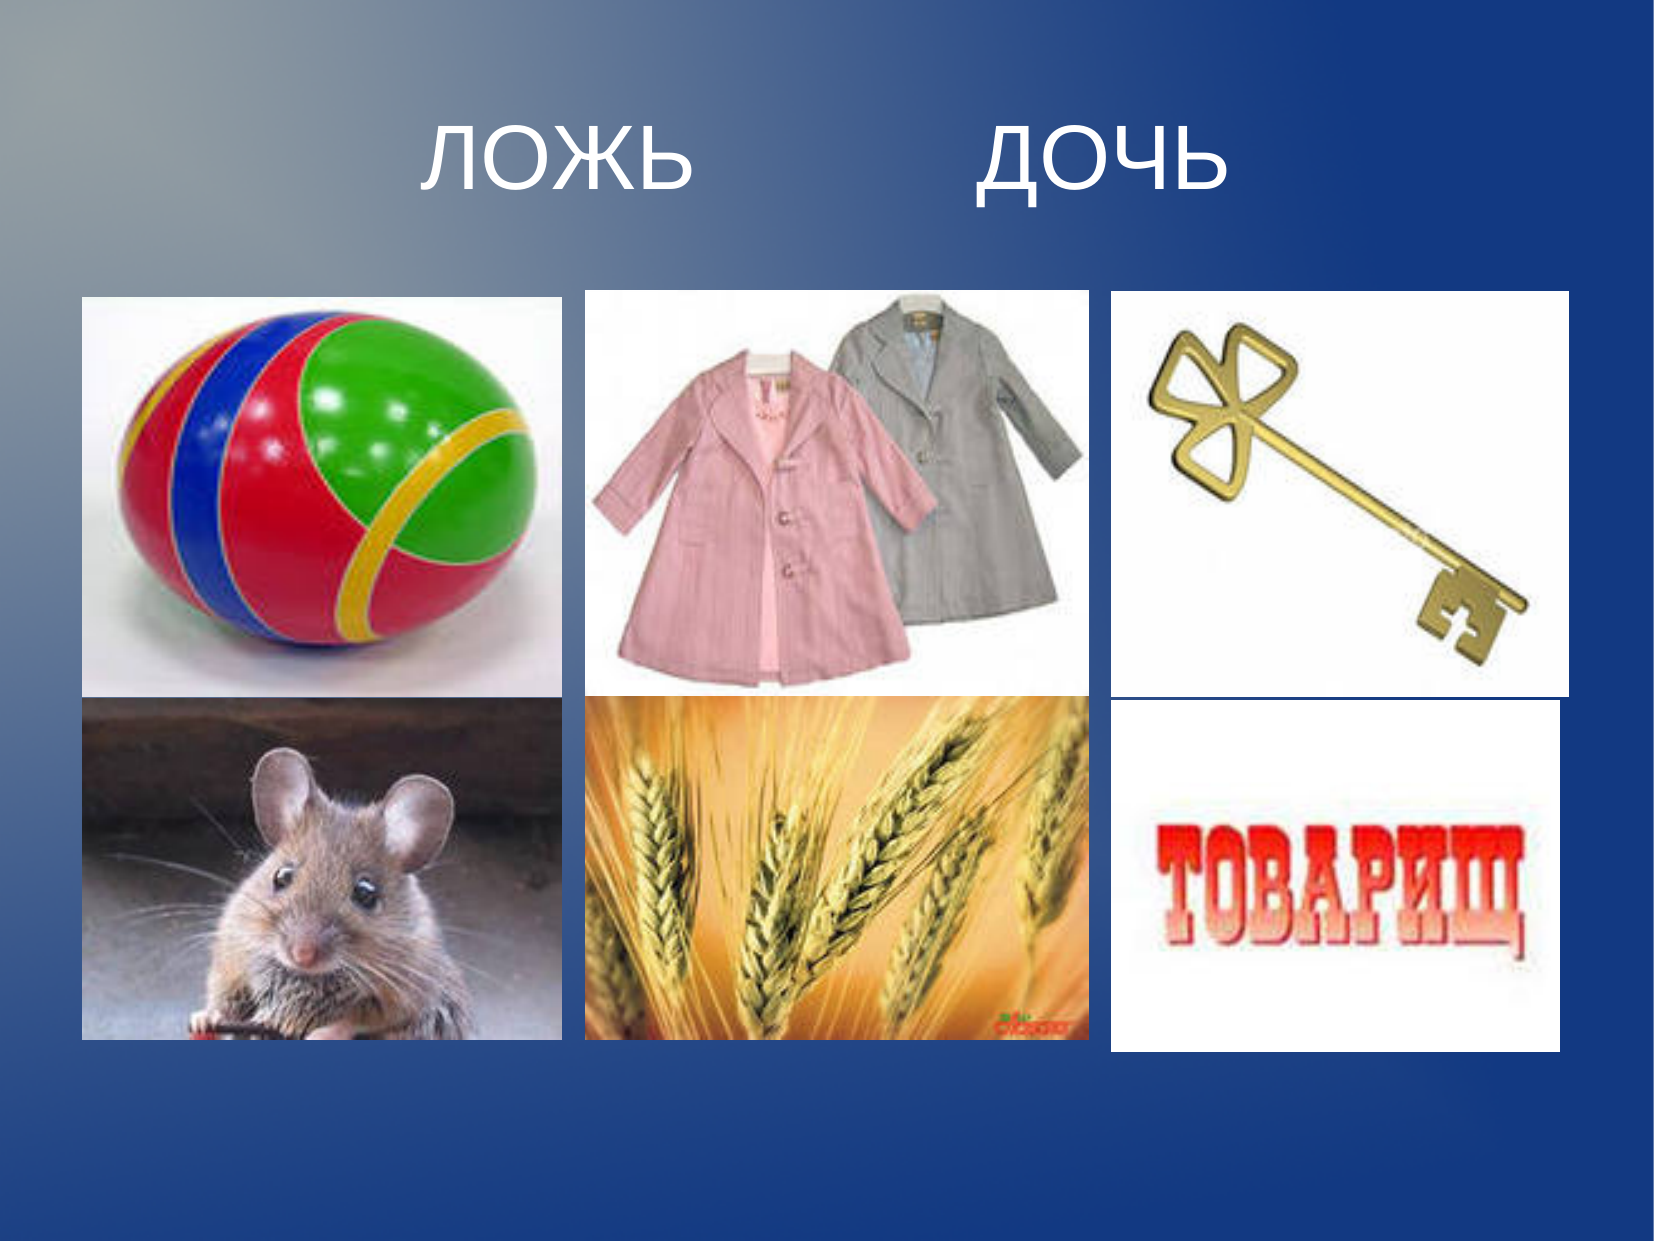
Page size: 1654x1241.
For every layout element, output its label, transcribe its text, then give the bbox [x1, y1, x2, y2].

title ЛОЖЬ ДОЧЬ [82, 49, 1571, 257]
picture [1111, 700, 1560, 1052]
picture [1111, 291, 1569, 697]
picture [82, 698, 562, 1040]
picture [82, 290, 562, 697]
picture [585, 290, 1089, 1040]
